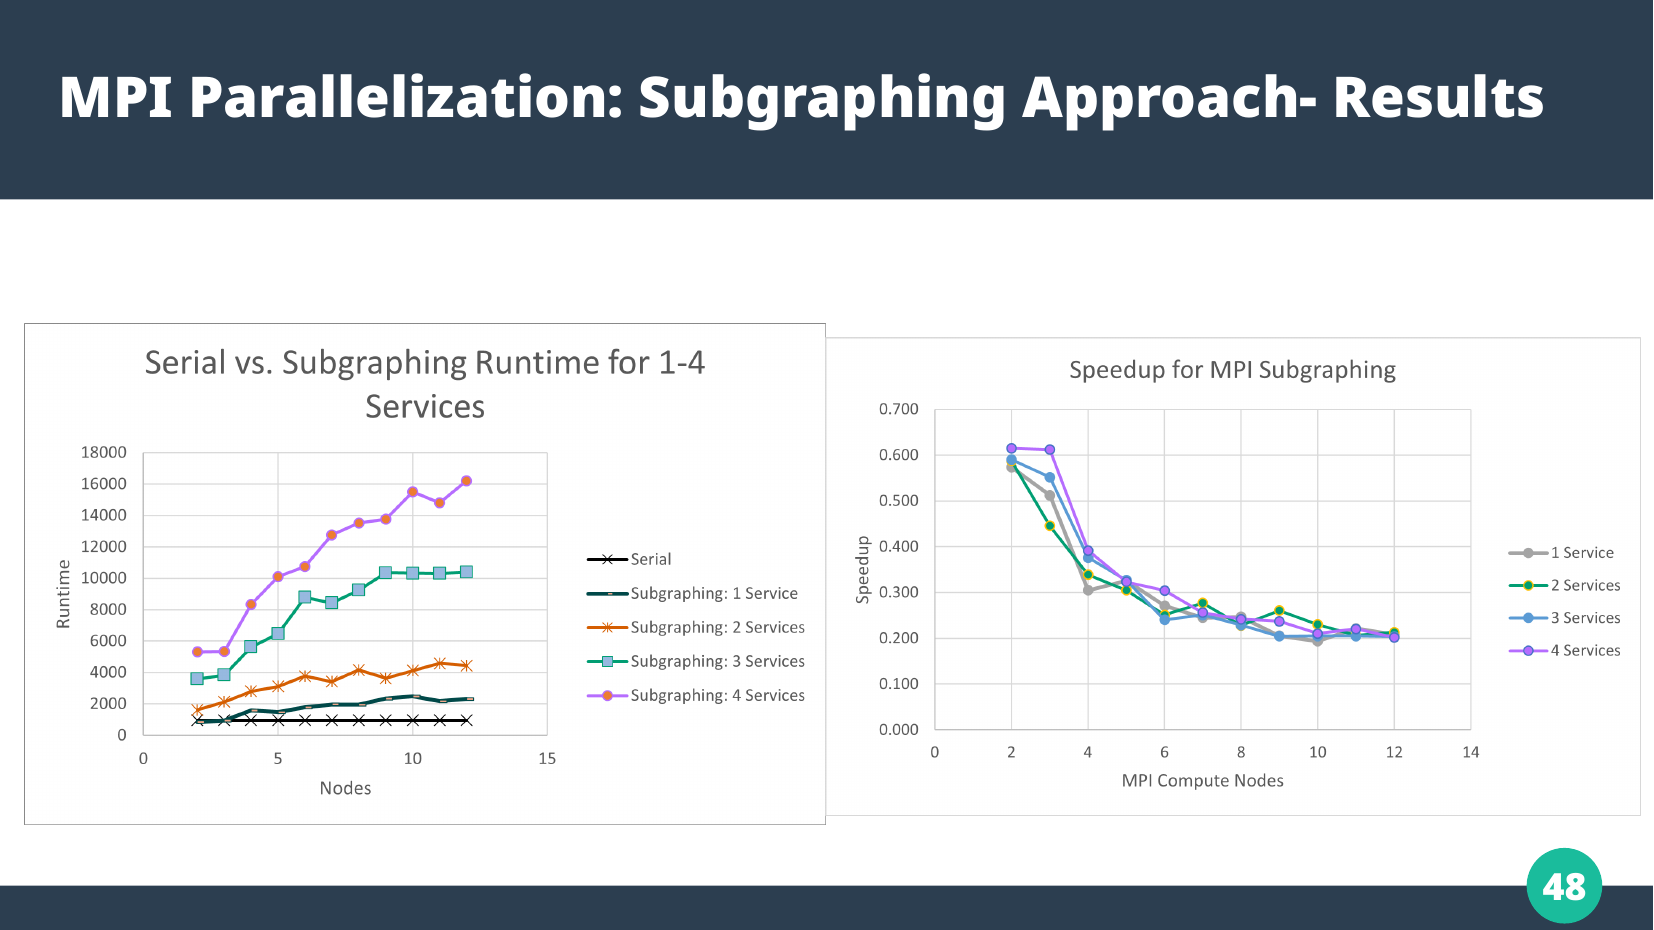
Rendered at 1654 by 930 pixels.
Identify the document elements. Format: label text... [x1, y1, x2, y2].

picture [24, 323, 1641, 826]
title MPI Parallelization: Subgraphing Approach- Results [58, 36, 1594, 155]
